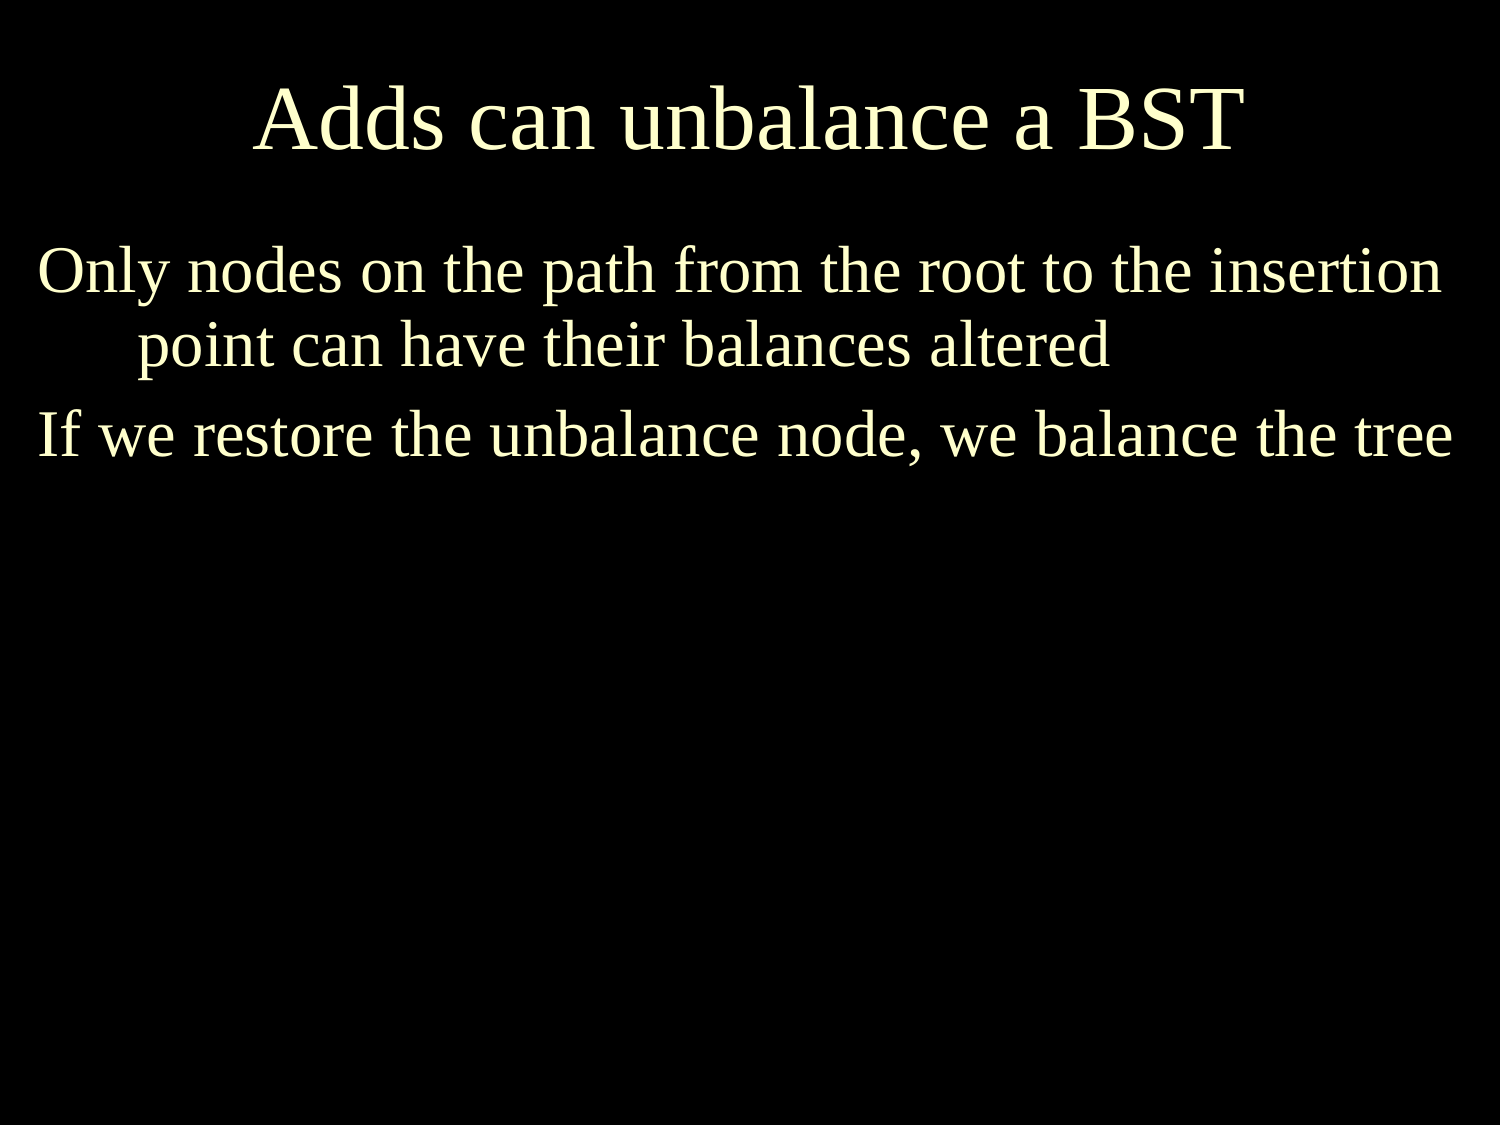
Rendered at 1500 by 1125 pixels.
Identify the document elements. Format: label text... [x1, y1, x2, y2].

list Only nodes on the path from the root to the insertion point can have their balances altered If we restore the unbalance node, we balance the tree [22, 224, 1482, 1026]
title Adds can unbalance a BST [21, 50, 1479, 188]
